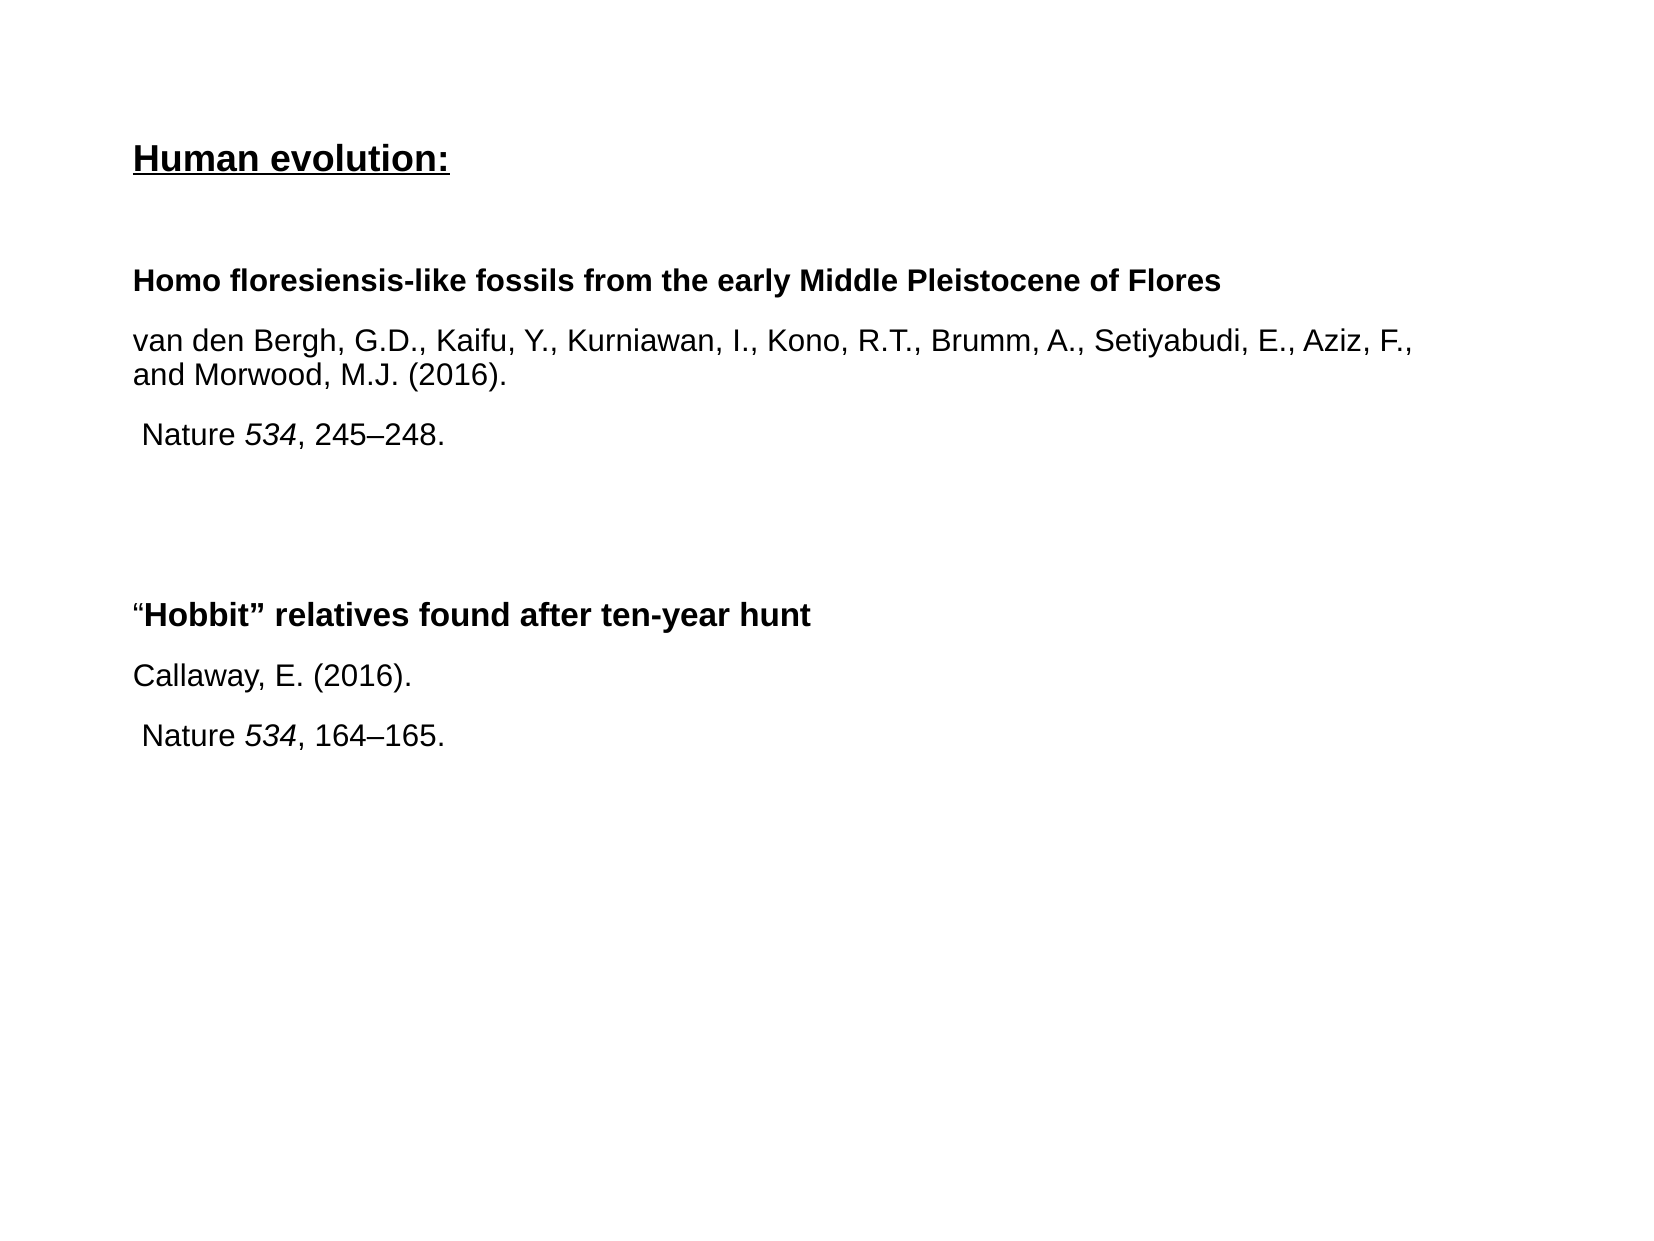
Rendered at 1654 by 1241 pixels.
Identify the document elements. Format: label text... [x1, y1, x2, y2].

text_box Human evolution: Homo floresiensis-like fossils from the early Middle Pleistocene of Flores van den Bergh, G.D., Kaifu, Y., Kurniawan, I., Kono, R.T., Brumm, A., Setiyabudi, E., Aziz, F., and Morwood, M.J. (2016). Nature 534, 245–248. “Hobbit” relatives found after ten-year hunt Callaway, E. (2016). Nature 534, 164–165. [118, 129, 1477, 766]
